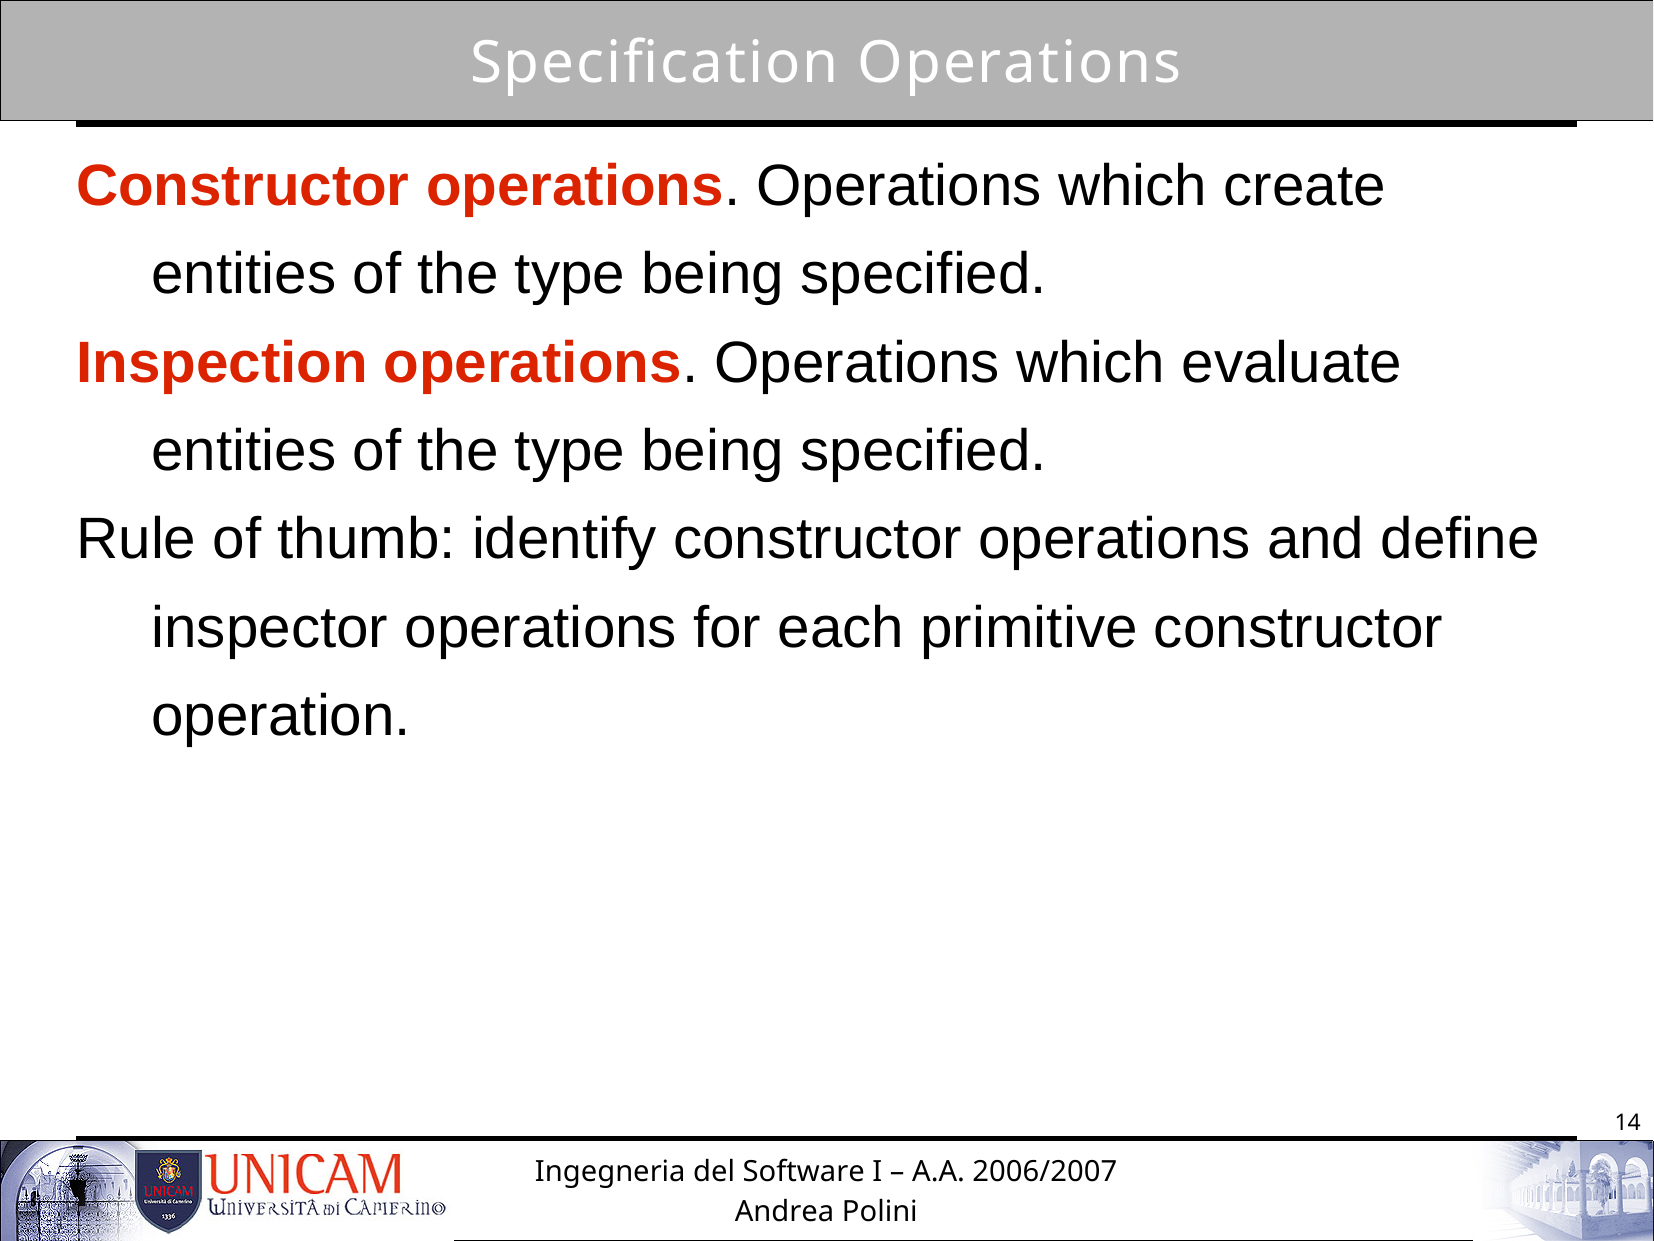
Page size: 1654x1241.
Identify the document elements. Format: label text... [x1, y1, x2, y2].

list Constructor operations. Operations which create entities of the type being specified. Inspection operations. Operations which evaluate entities of the type being specified. Rule of thumb: identify constructor operations and define inspector operations for each primitive constructor operation. [76, 152, 1577, 774]
picture [1473, 1141, 1654, 1241]
title Specification Operations [0, 0, 1653, 121]
picture [0, 1141, 454, 1241]
